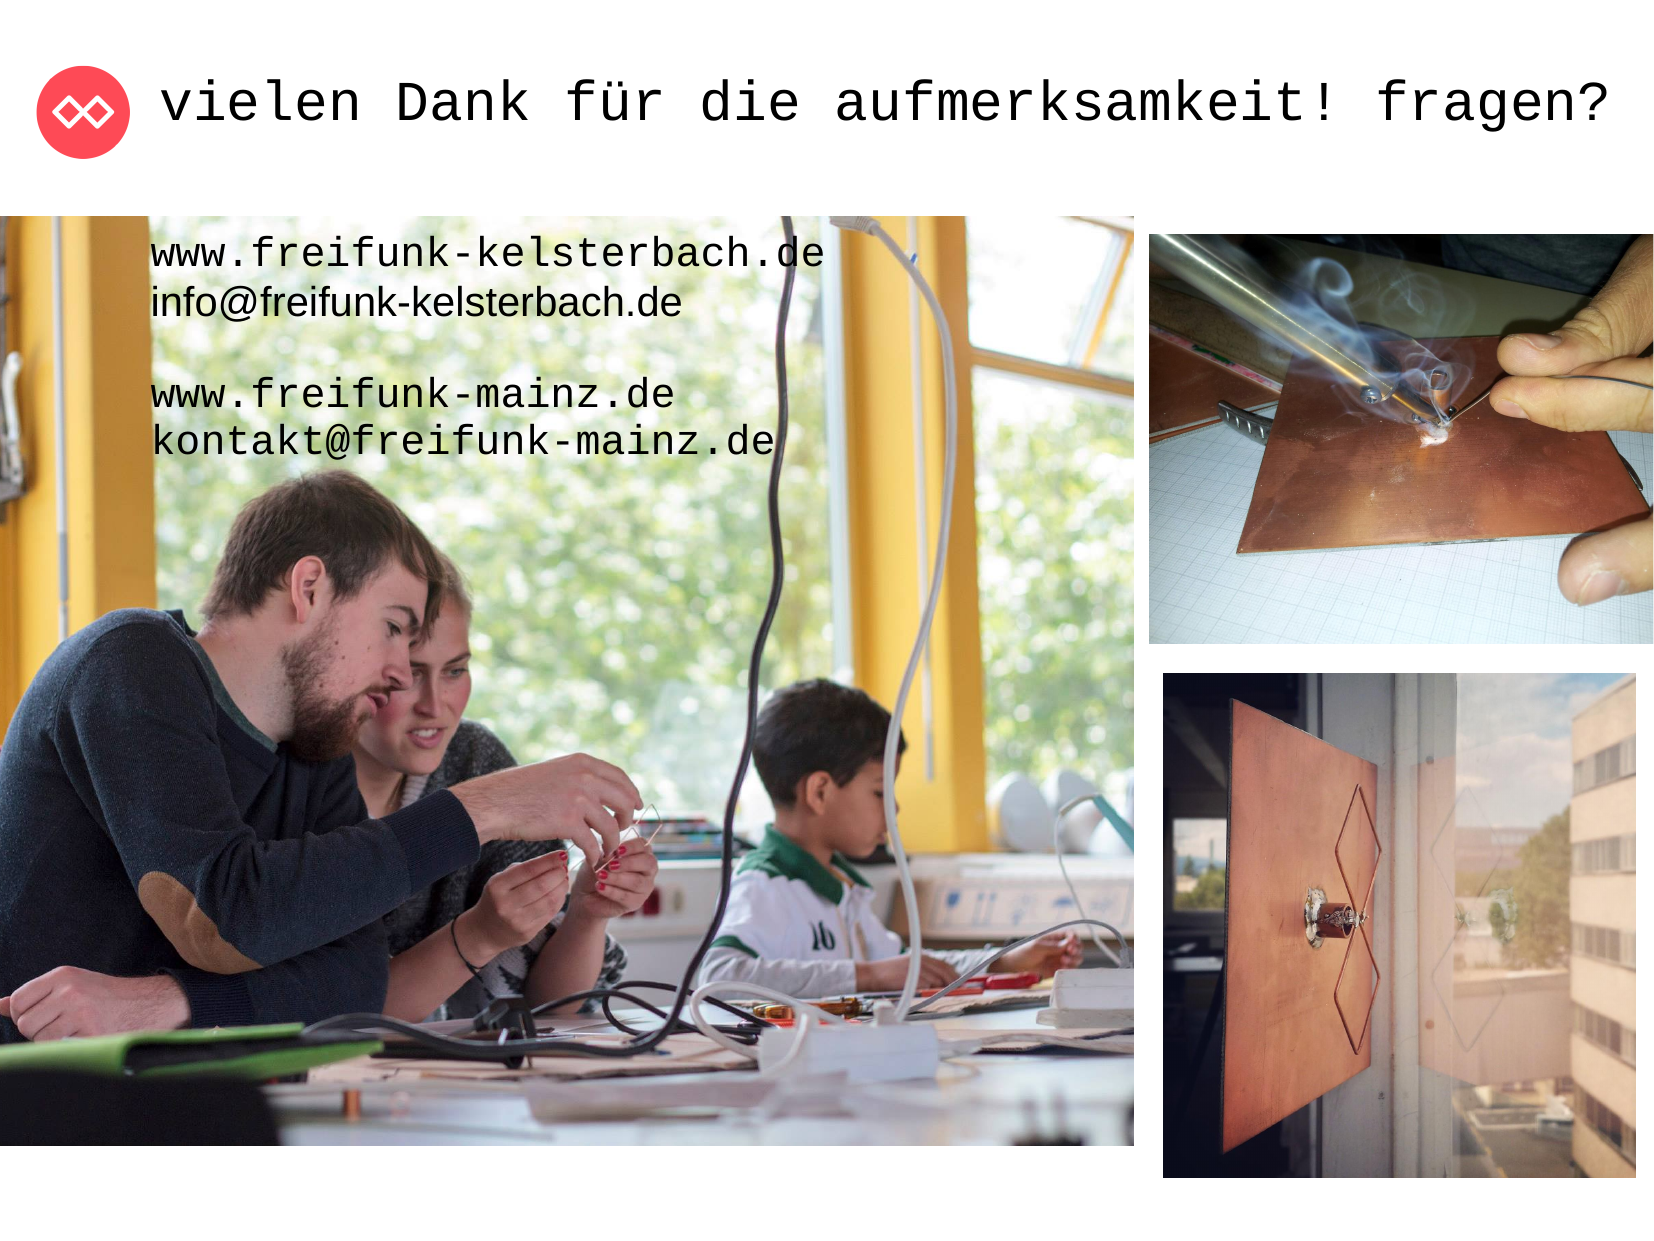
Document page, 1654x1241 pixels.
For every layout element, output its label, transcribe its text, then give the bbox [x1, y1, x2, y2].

title vielen Dank für die aufmerksamkeit! fragen? [159, 2, 1648, 210]
picture [0, 216, 1134, 1146]
picture [17, 46, 149, 178]
text_box www.freifunk-kelsterbach.de info@freifunk-kelsterbach.de www.freifunk-mainz.de kontakt@freifunk-mainz.de [135, 224, 898, 526]
picture [1149, 234, 1654, 644]
picture [1163, 673, 1636, 1178]
